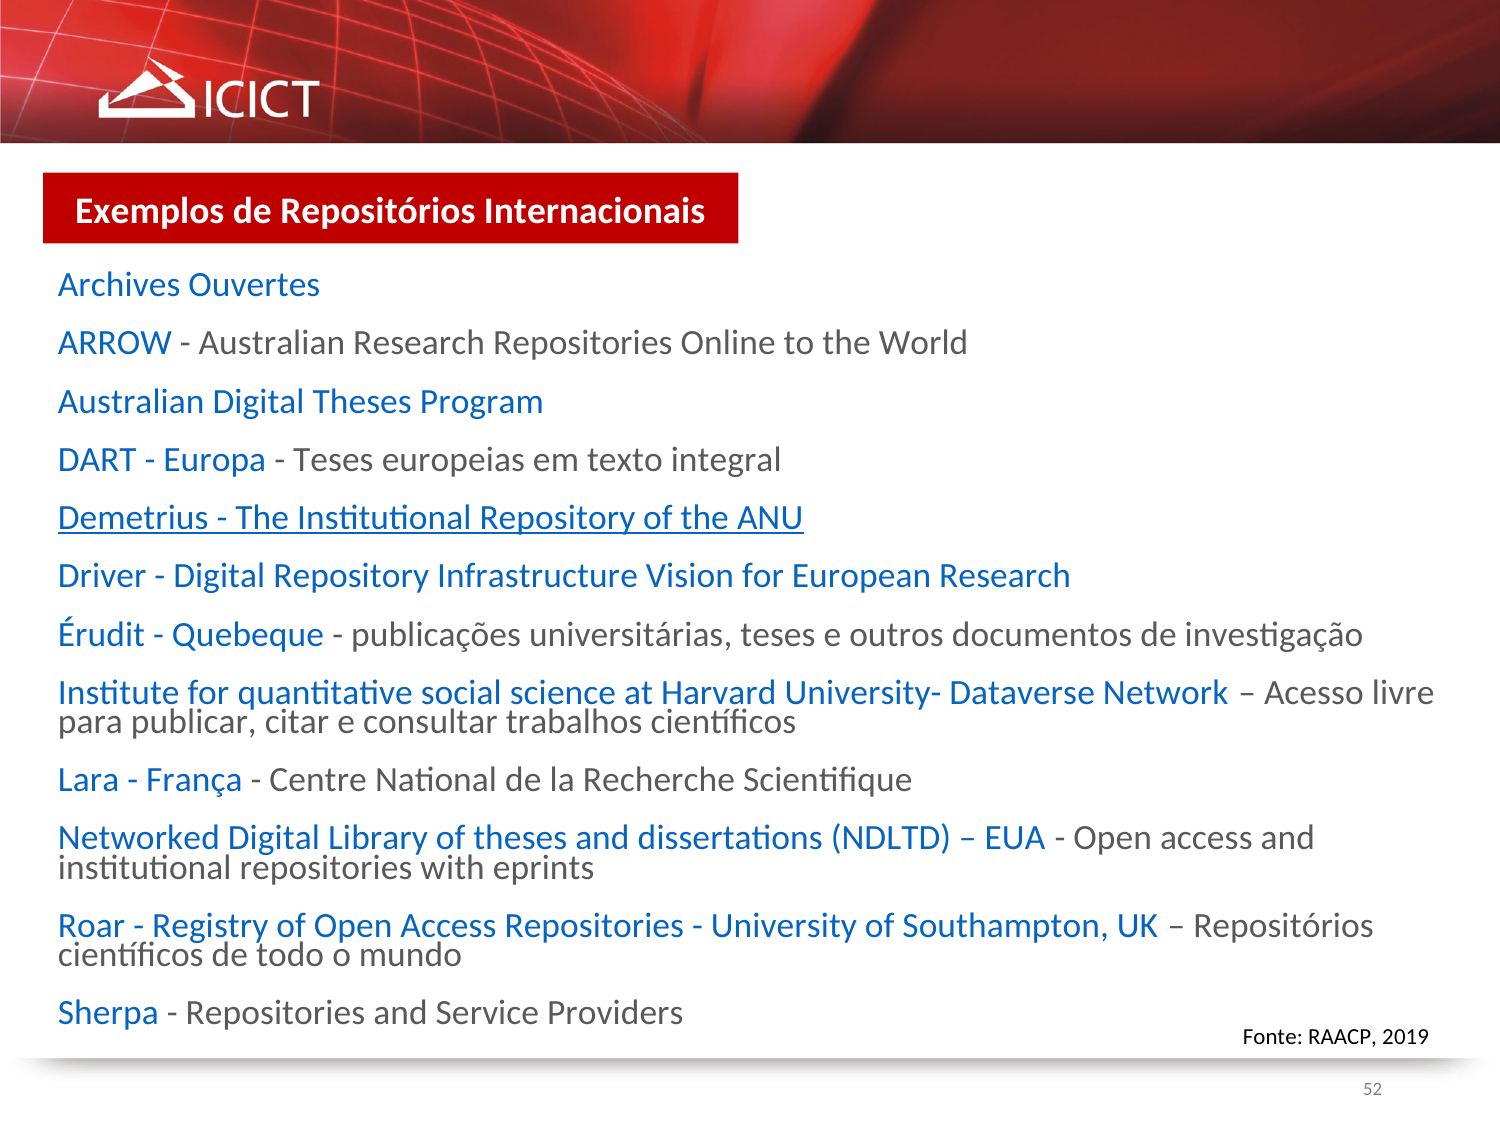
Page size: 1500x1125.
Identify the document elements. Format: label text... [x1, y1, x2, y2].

text_box <número> [1059, 1057, 1397, 1118]
text_box Archives Ouvertes ARROW - Australian Research Repositories Online to the World Australian Digital Theses Program DART - Europa - Teses europeias em texto integral Demetrius - The Institutional Repository of the ANU Driver - Digital Repository Infrastructure Vision for European Research Érudit - Quebeque - publicações universitárias, teses e outros documentos de investigação Institute for quantitative social science at Harvard University- Dataverse Network – Acesso livre para publicar, citar e consultar trabalhos científicos Lara - França - Centre National de la Recherche Scientifique Networked Digital Library of theses and dissertations (NDLTD) – EUA - Open access and institutional repositories with eprints Roar - Registry of Open Access Repositories - University of Southampton, UK – Repositórios científicos de todo o mundo Sherpa - Repositories and Service Providers [43, 267, 1459, 1040]
picture [0, 0, 1500, 1125]
text_box Exemplos de Repositórios Internacionais [43, 172, 739, 244]
text_box Fonte: RAACP, 2019 [1228, 1013, 1474, 1057]
